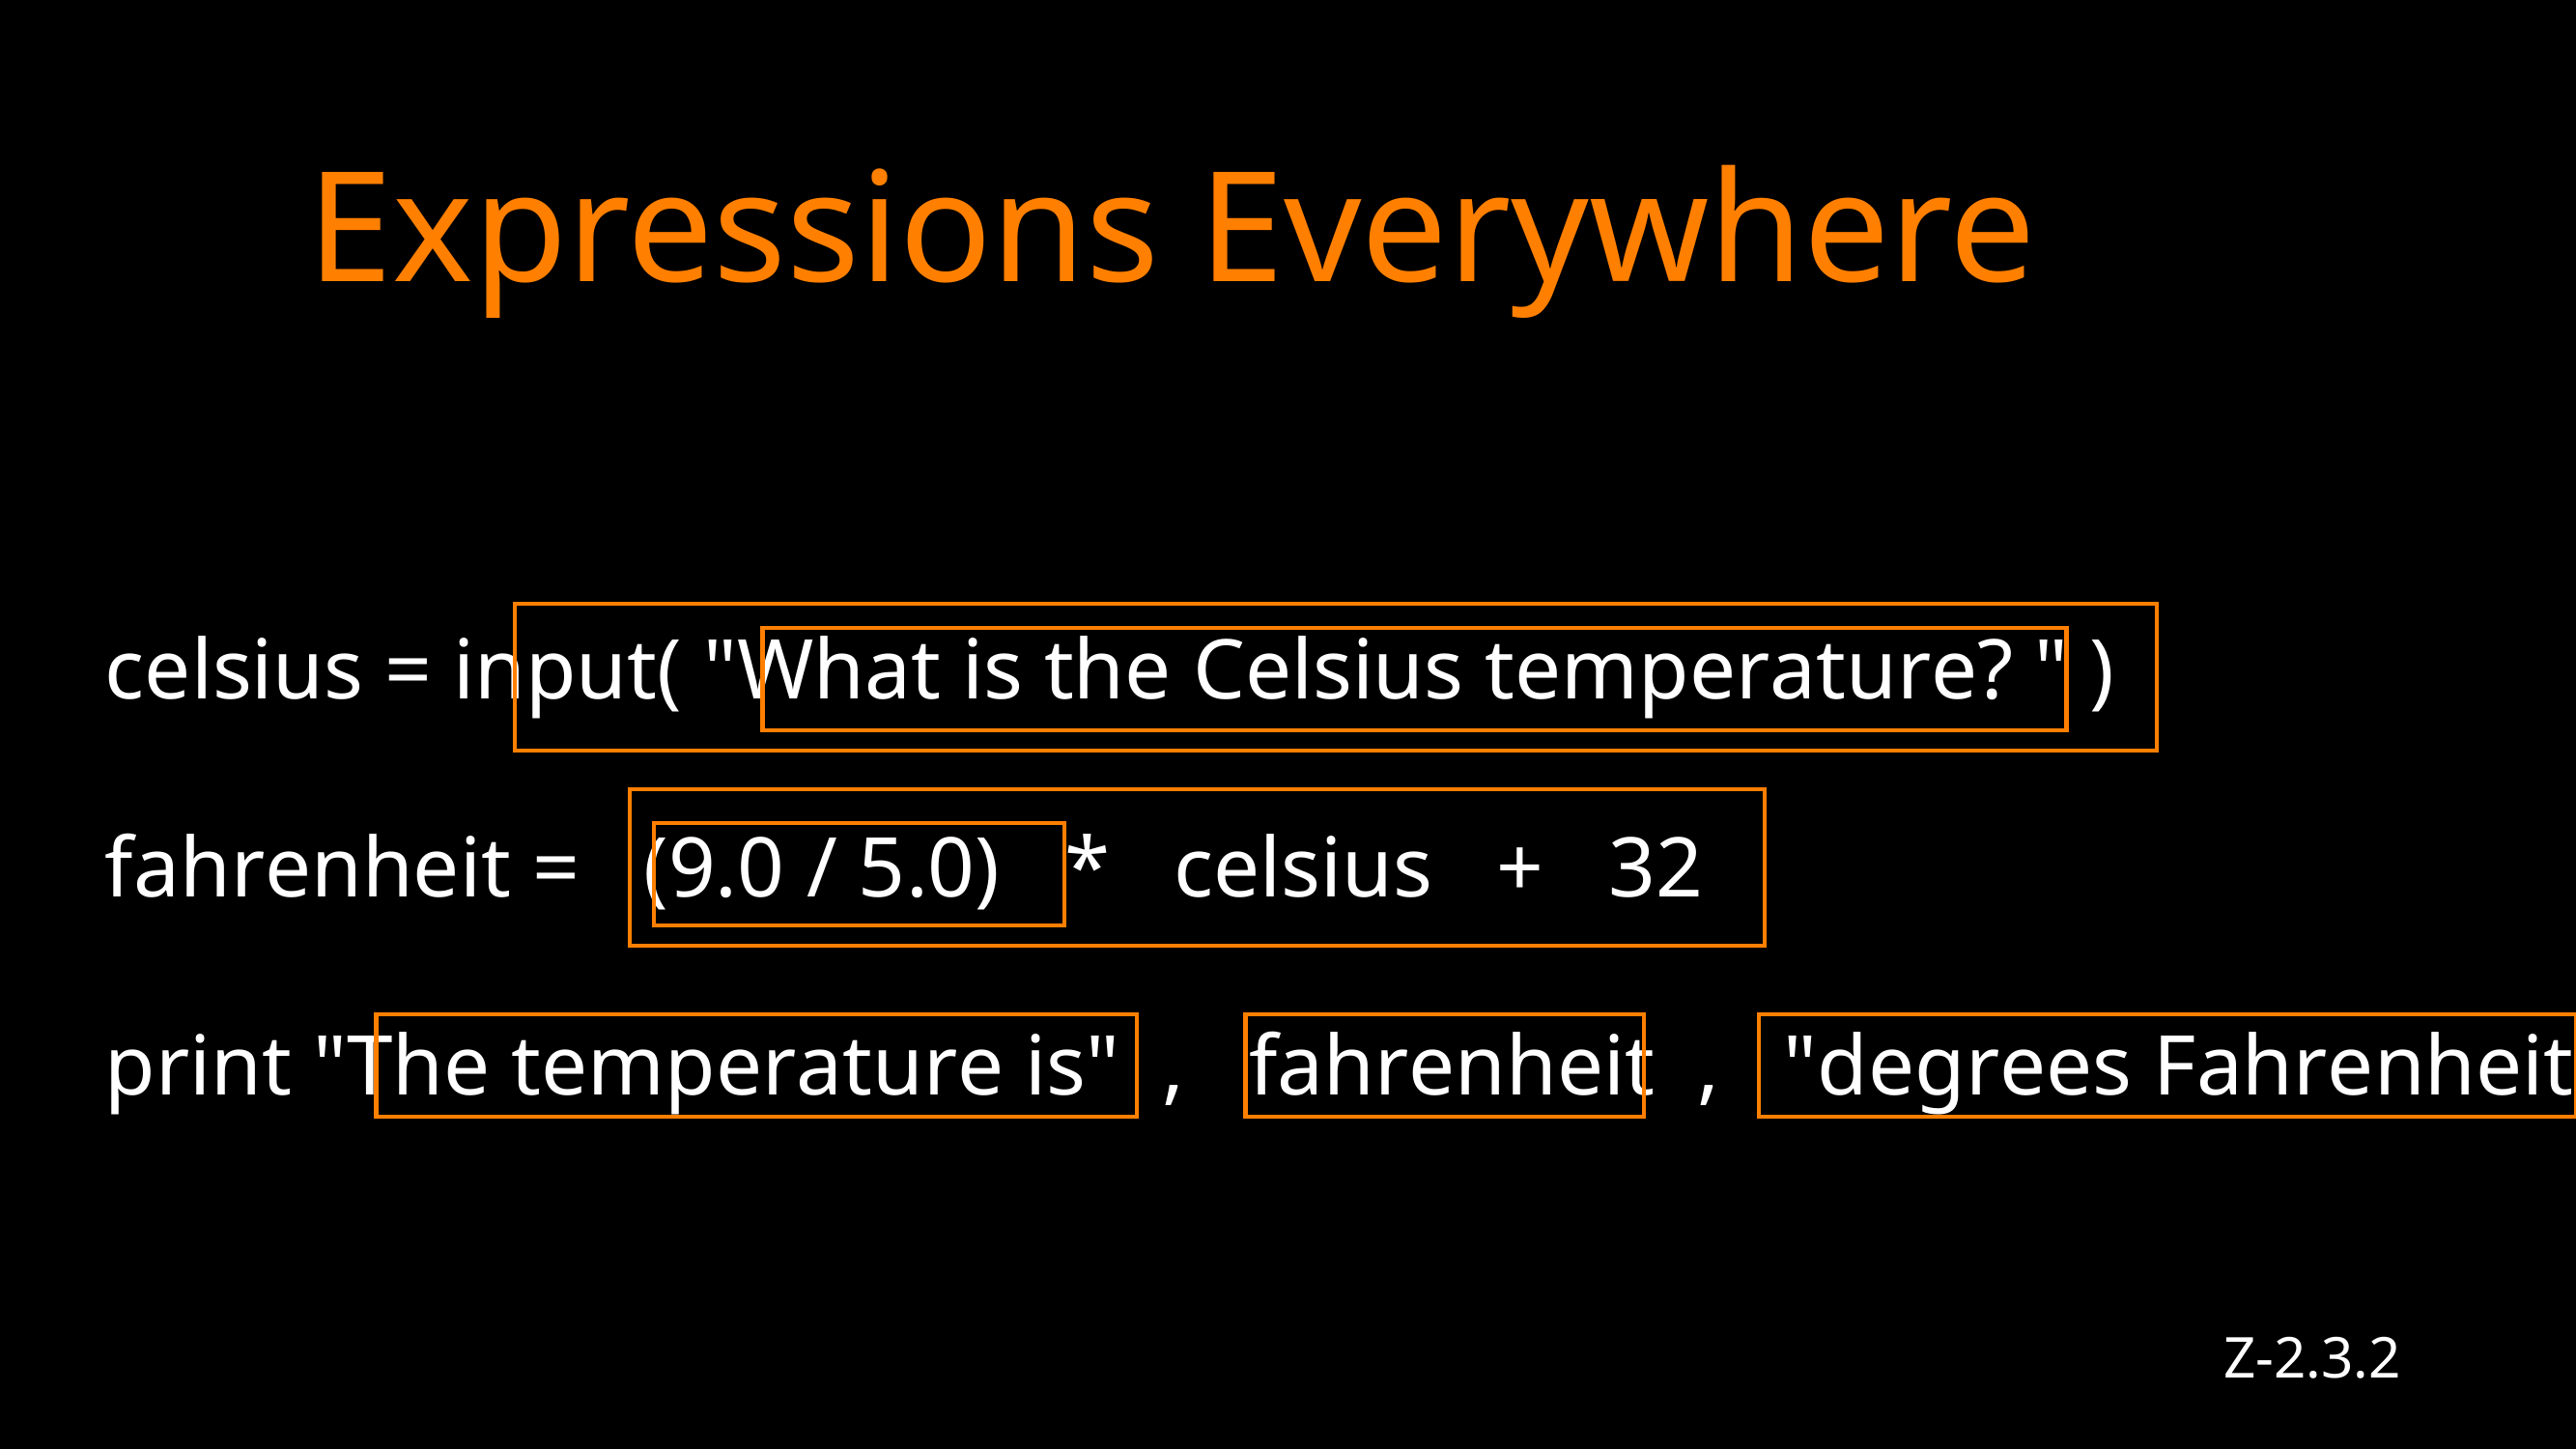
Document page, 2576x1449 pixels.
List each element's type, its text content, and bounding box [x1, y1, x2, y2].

text_box celsius = input( "What is the Celsius temperature? " ) fahrenheit = (9.0 / 5.0) * celsius + 32 print "The temperature is" , fahrenheit , "degrees Fahrenheit." [1761, 1016, 2574, 1112]
text_box celsius = input( "What is the Celsius temperature? " ) fahrenheit = (9.0 / 5.0) * celsius + 32 print "The temperature is" , fahrenheit , "degrees Fahrenheit." [1248, 1016, 1642, 1112]
text_box celsius = input( "What is the Celsius temperature? " ) fahrenheit = (9.0 / 5.0) * celsius + 32 print "The temperature is" , fahrenheit , "degrees Fahrenheit." [517, 616, 2155, 749]
text_box Z-2.3.2 [2223, 1321, 2401, 1389]
text_box celsius = input( "What is the Celsius temperature? " ) fahrenheit = (9.0 / 5.0) * celsius + 32 print "The temperature is" , fahrenheit , "degrees Fahrenheit." [19, 616, 2576, 1112]
text_box celsius = input( "What is the Celsius temperature? " ) fahrenheit = (9.0 / 5.0) * celsius + 32 print "The temperature is" , fahrenheit , "degrees Fahrenheit." [379, 1016, 1135, 1112]
title Expressions Everywhere [68, 38, 2277, 403]
